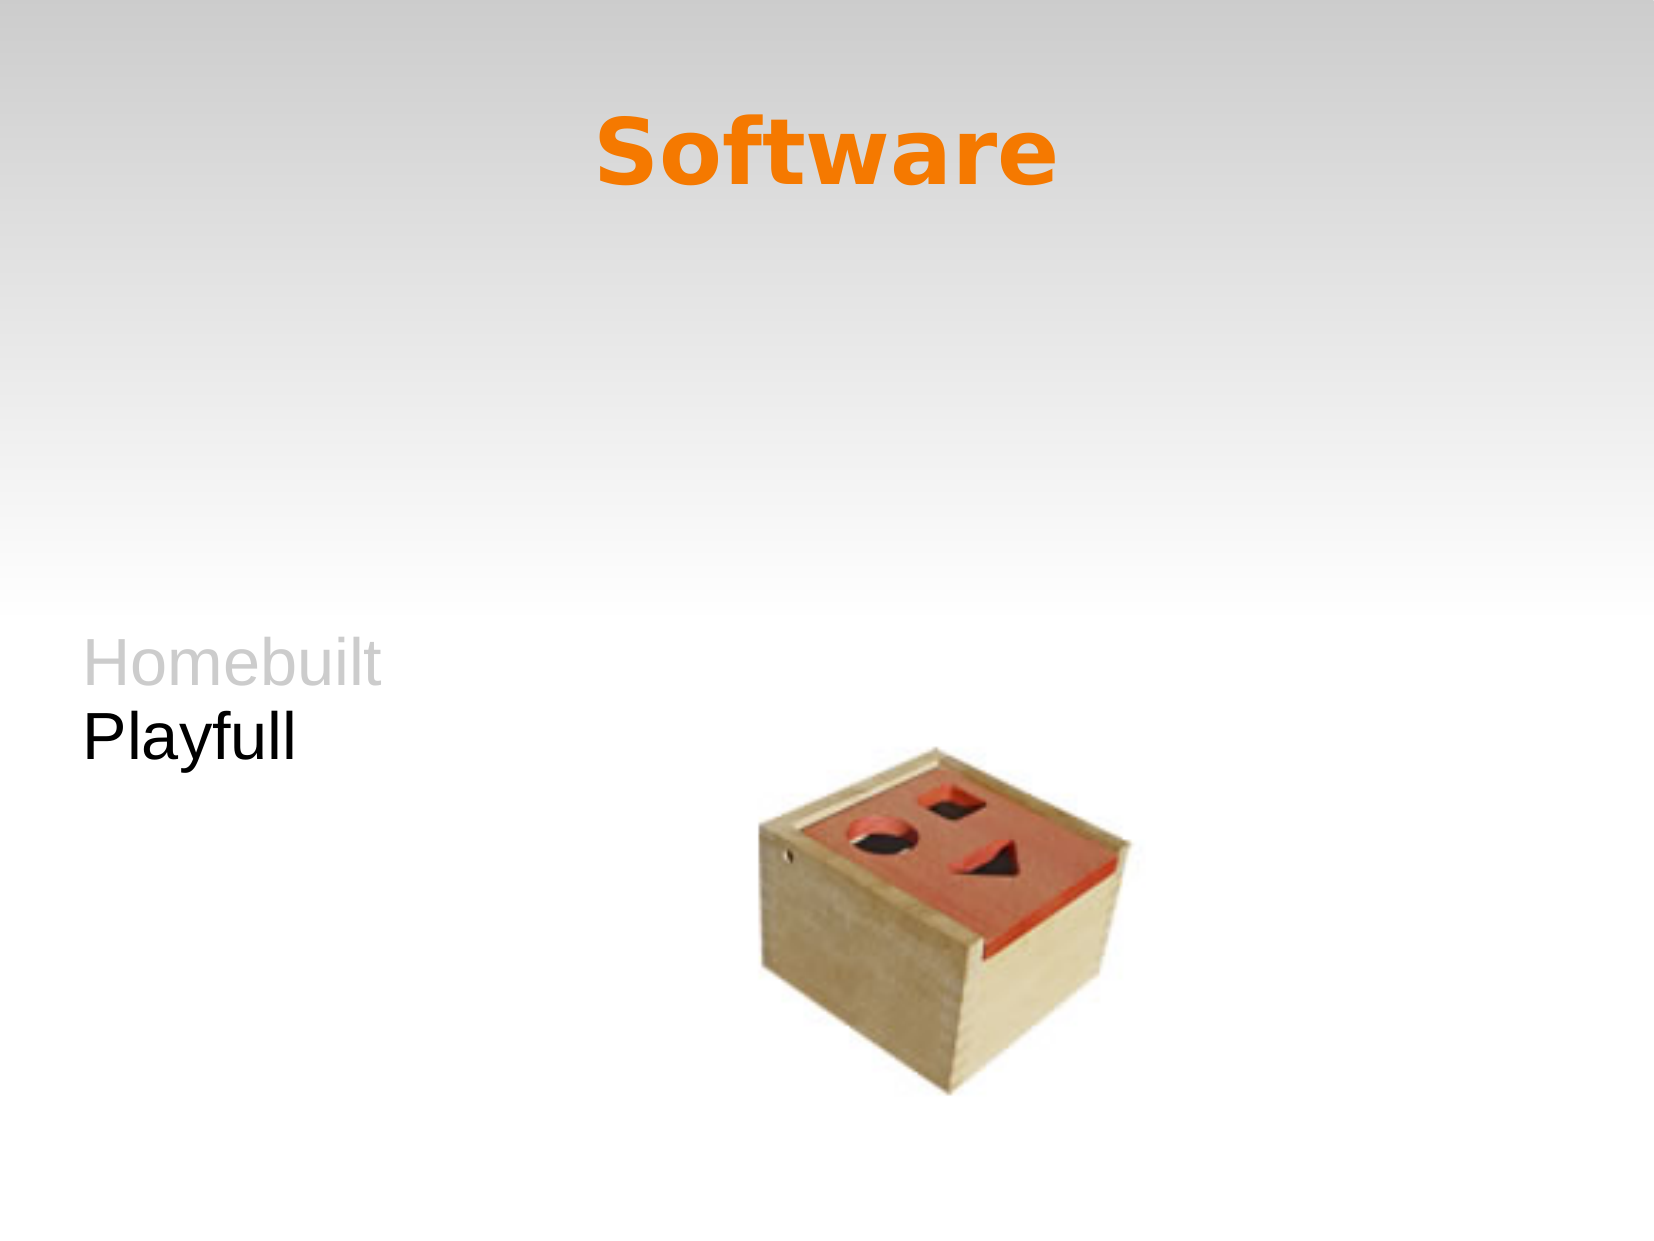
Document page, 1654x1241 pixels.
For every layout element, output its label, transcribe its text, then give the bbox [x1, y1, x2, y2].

subtitle Homebuilt Playfull [82, 297, 1571, 1102]
title Software [82, 56, 1571, 250]
picture [737, 725, 1163, 1126]
